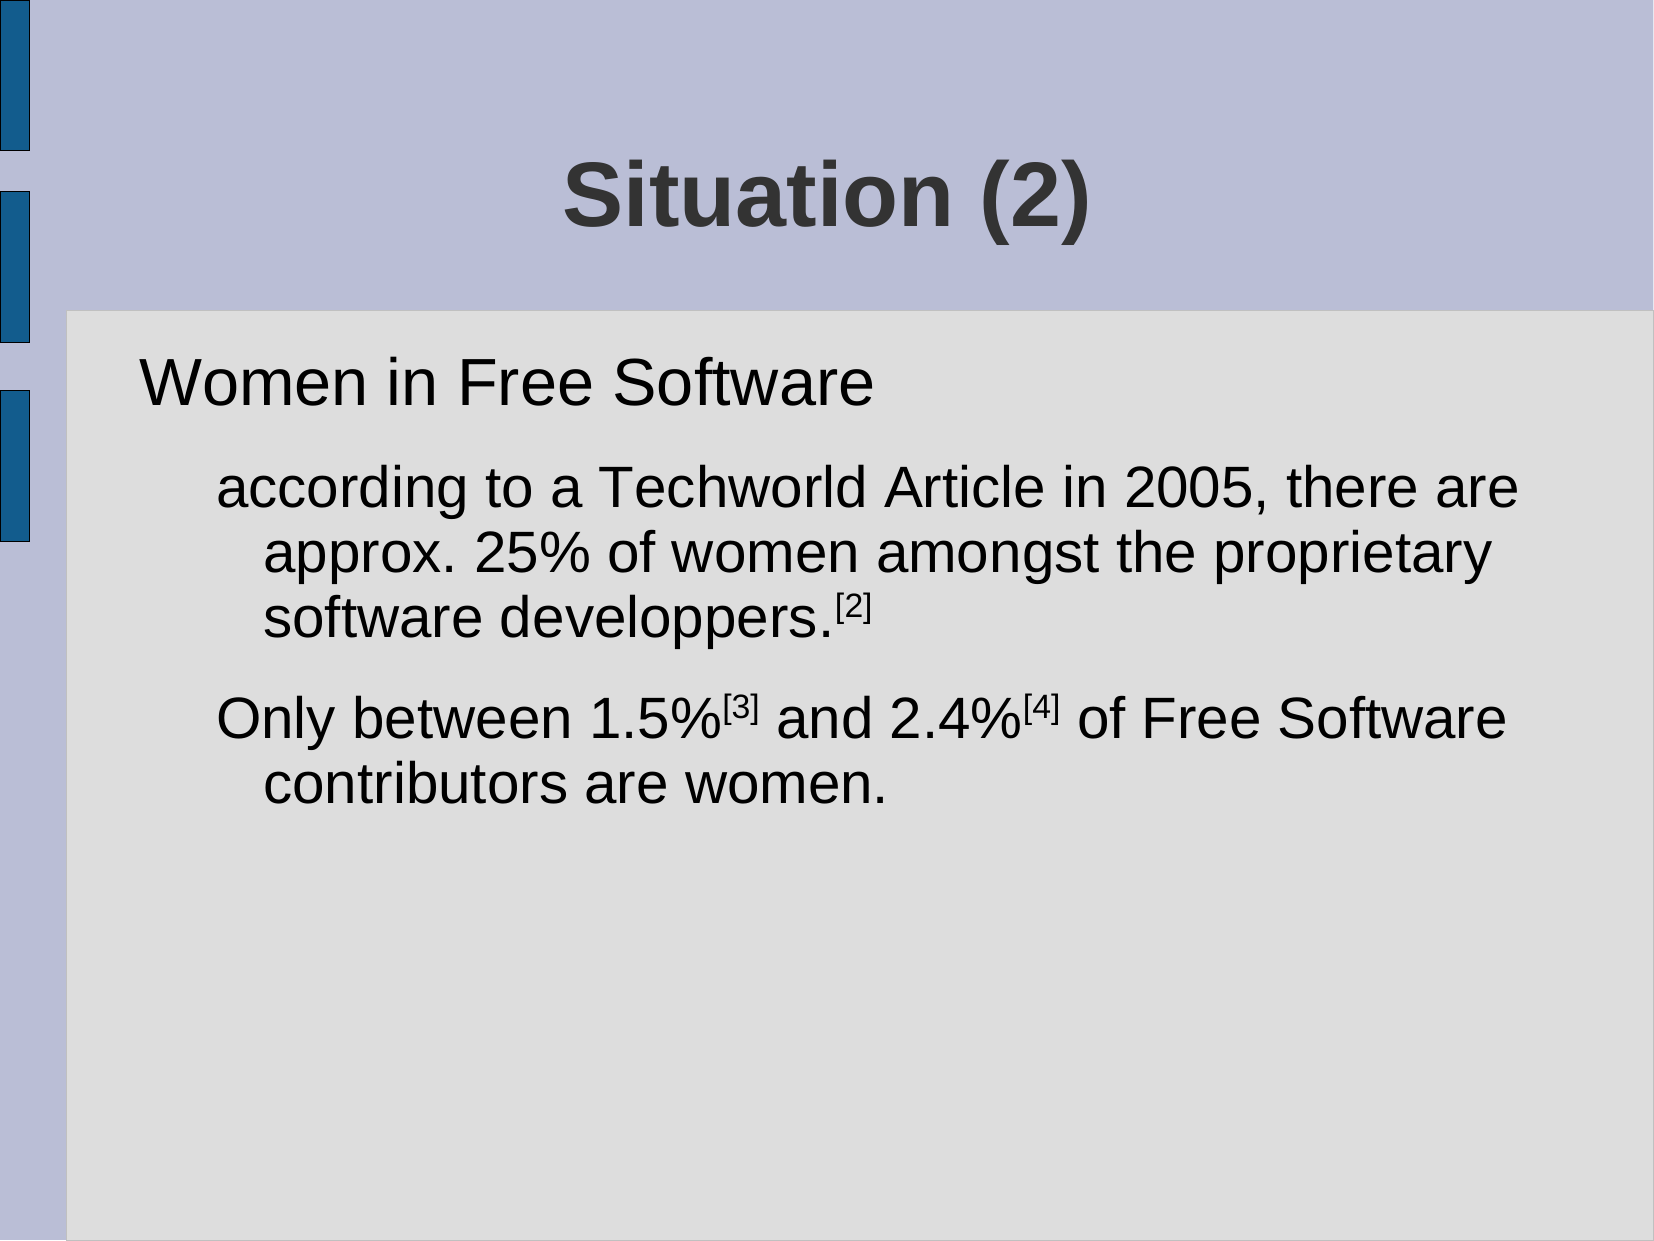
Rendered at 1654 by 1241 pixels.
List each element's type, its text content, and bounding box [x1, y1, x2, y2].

list Women in Free Software according to a Techworld Article in 2005, there are approx. 25% of women amongst the proprietary software developpers.[2] Only between 1.5%[3] and 2.4%[4] of Free Software contributors are women. [121, 344, 1534, 1112]
title Situation (2) [121, 98, 1534, 291]
